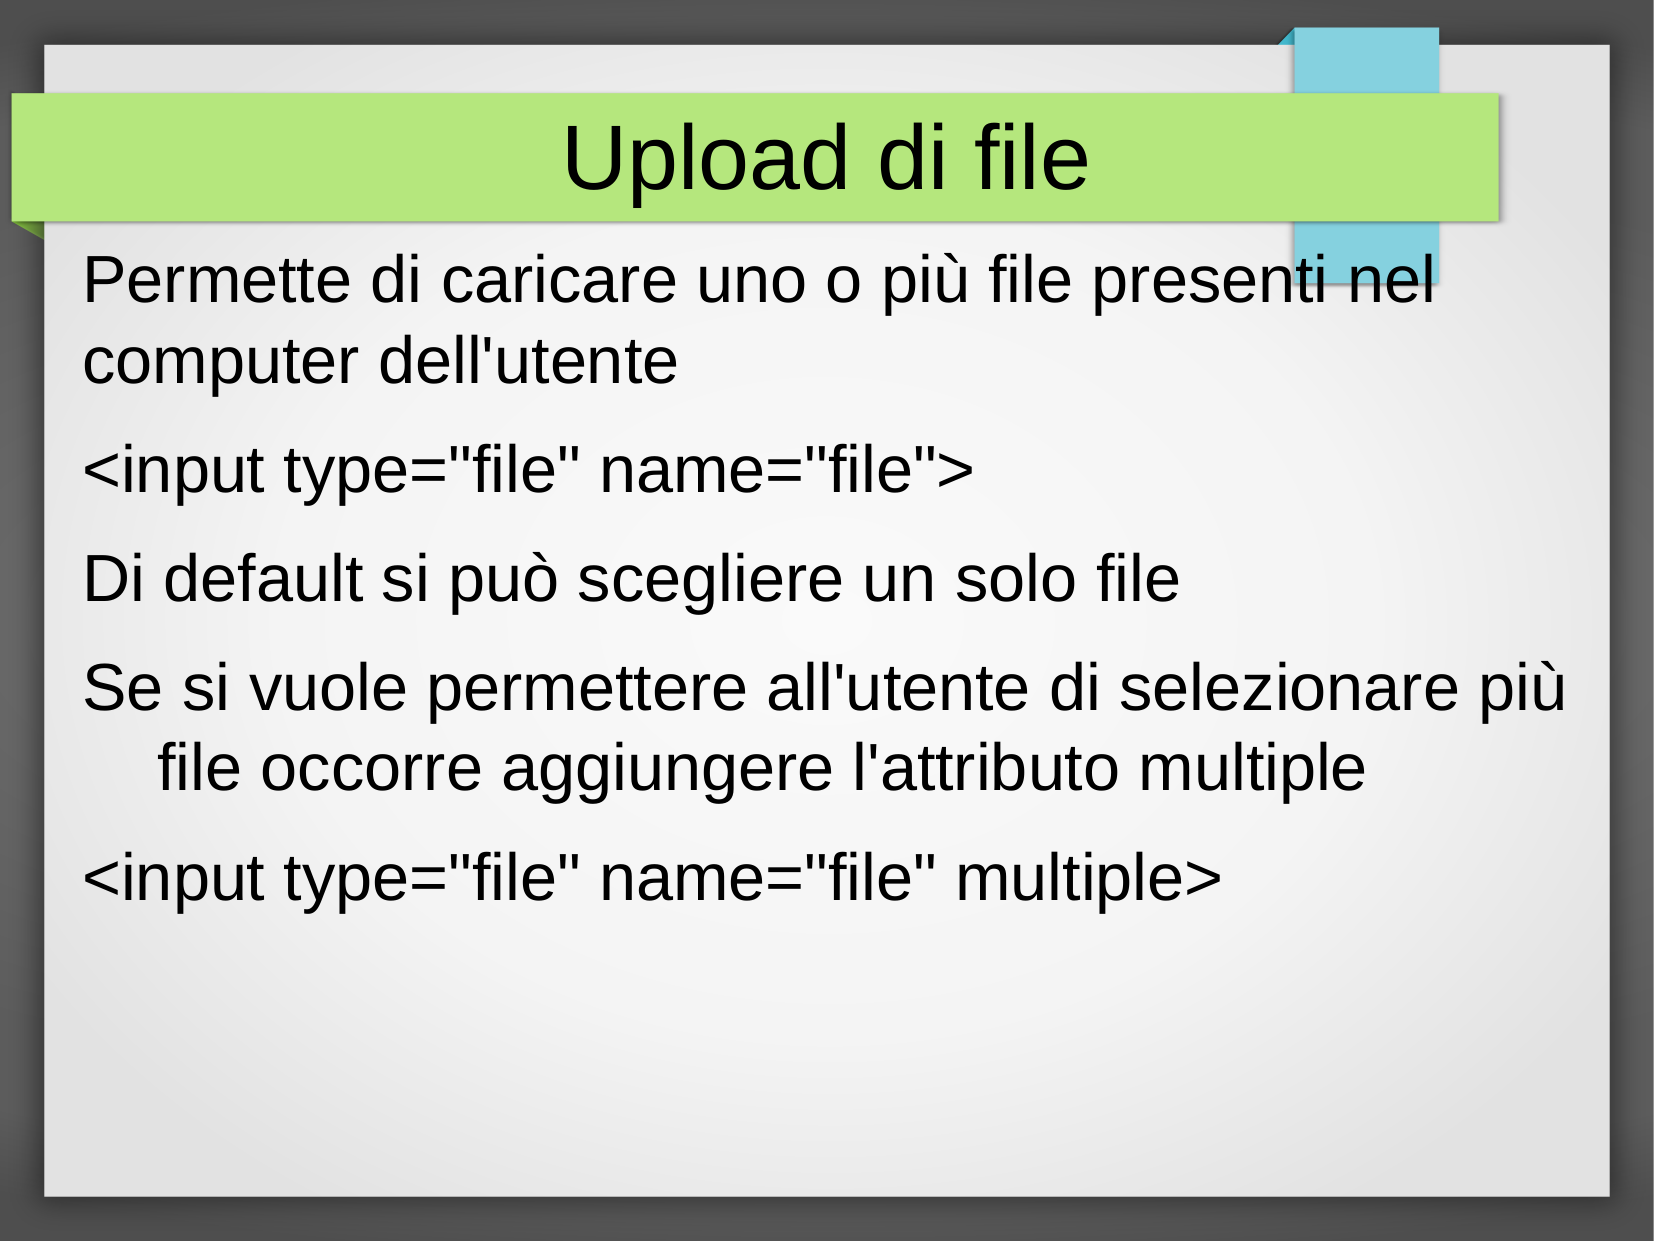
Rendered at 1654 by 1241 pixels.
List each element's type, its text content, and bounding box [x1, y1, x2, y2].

picture [0, 0, 1654, 1241]
list Permette di caricare uno o più file presenti nel computer dell'utente <input type="file" name="file"> Di default si può scegliere un solo file Se si vuole permettere all'utente di selezionare più file occorre aggiungere l'attributo multiple <input type="file" name="file" multiple> [82, 236, 1571, 1193]
title Upload di file [82, 49, 1571, 236]
